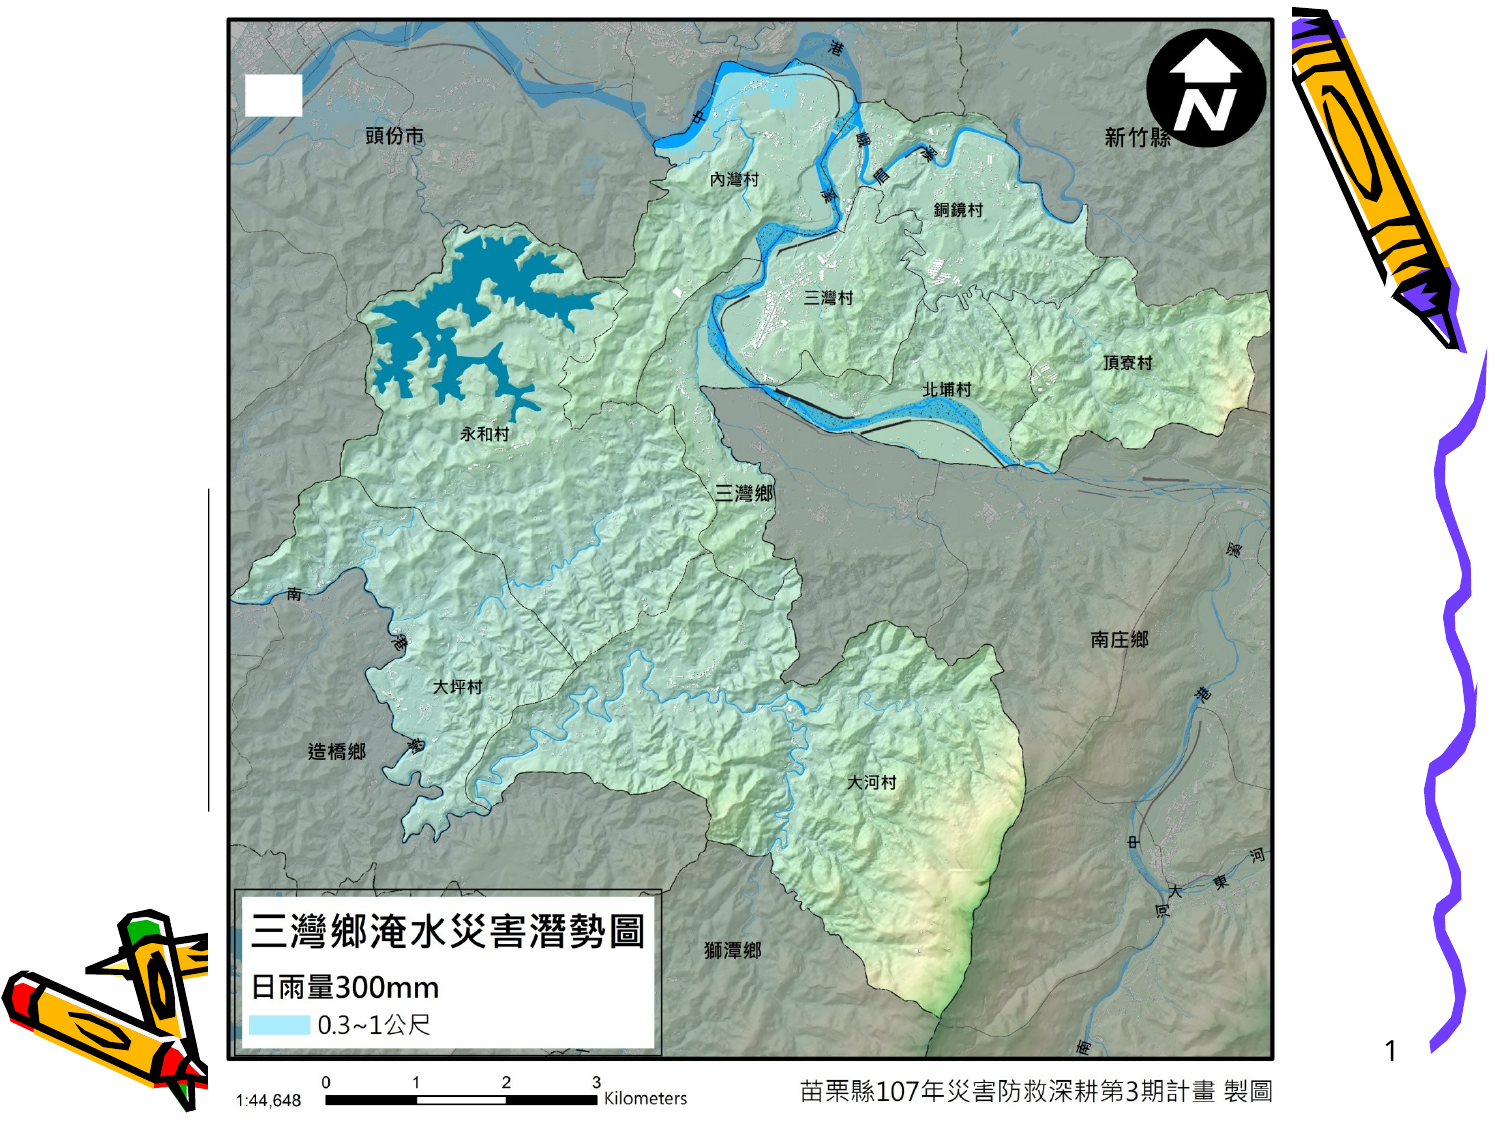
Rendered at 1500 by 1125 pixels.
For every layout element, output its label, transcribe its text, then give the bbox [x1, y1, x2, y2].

text_box <編號> [1292, 1025, 1415, 1101]
picture [208, 0, 1292, 1125]
